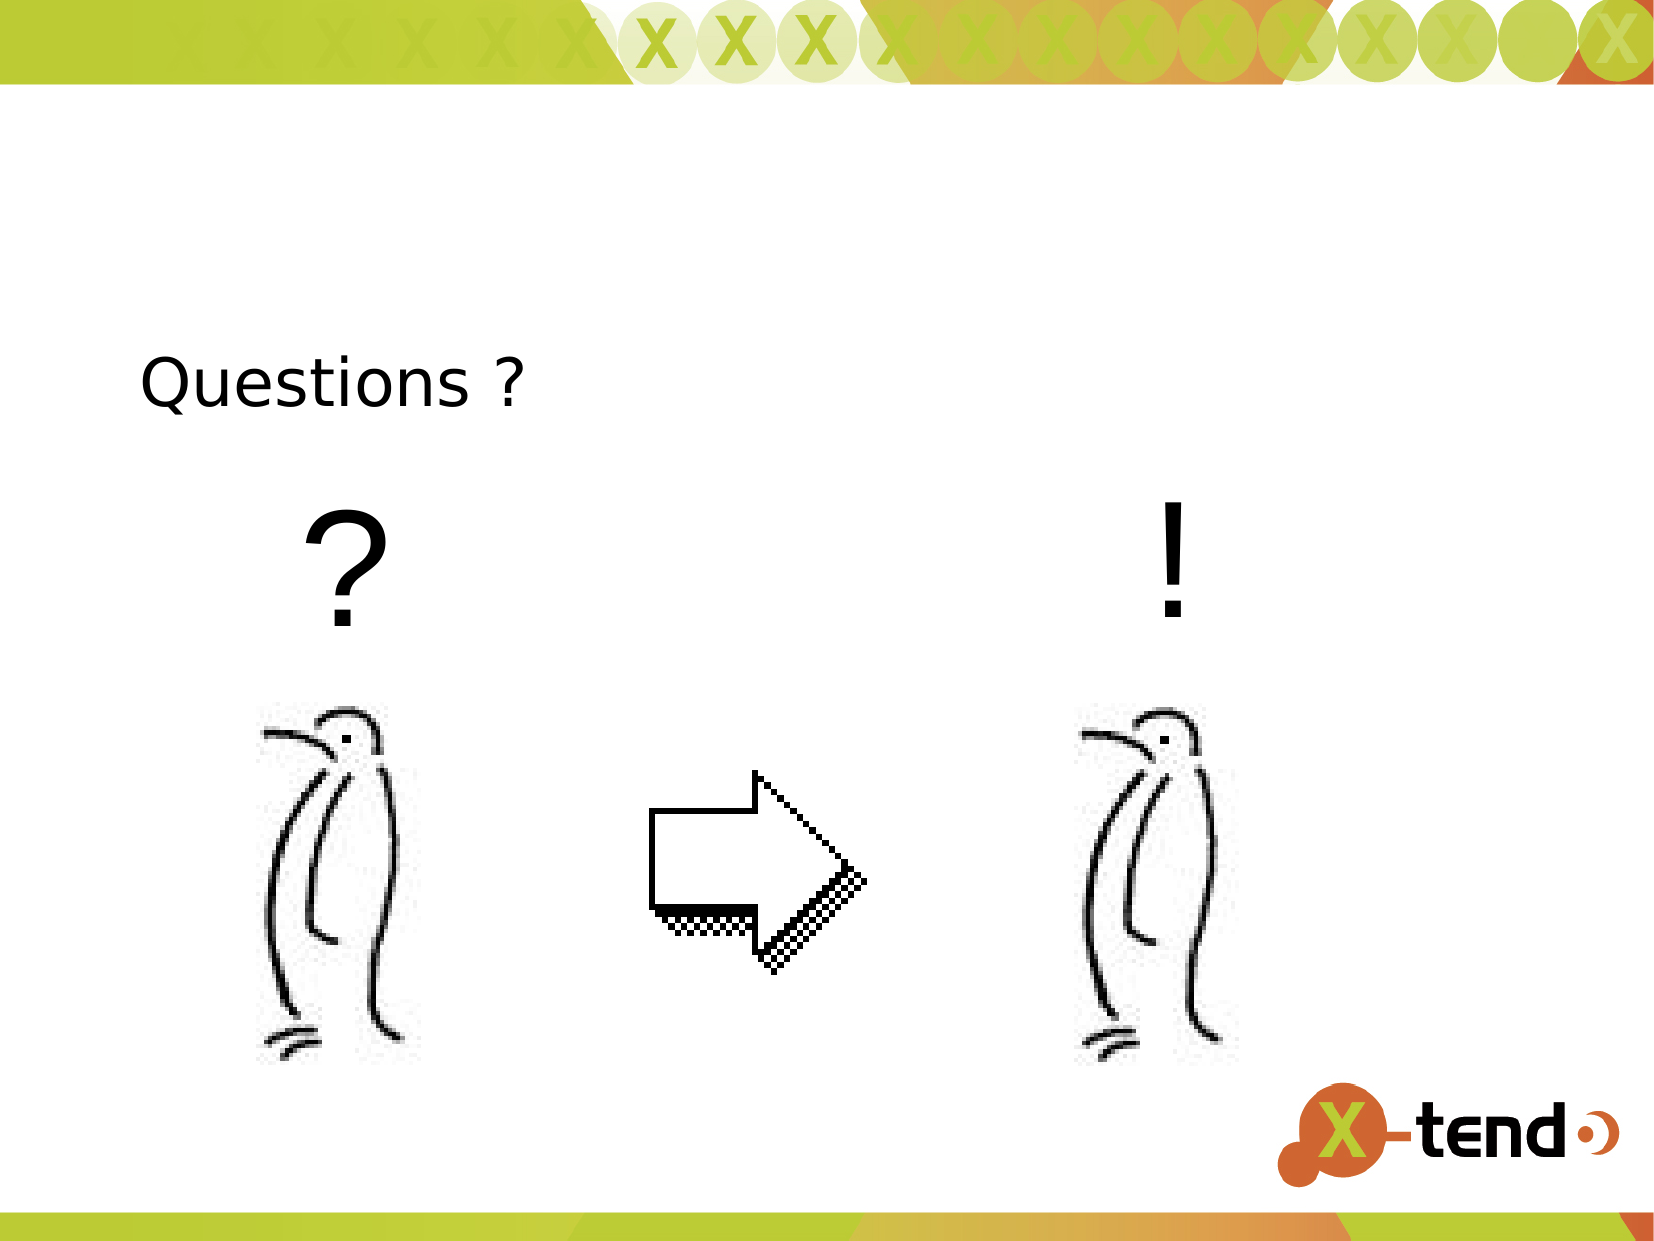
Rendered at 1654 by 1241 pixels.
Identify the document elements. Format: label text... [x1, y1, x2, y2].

picture [0, 0, 1654, 1241]
list Questions ? [121, 344, 1534, 1127]
